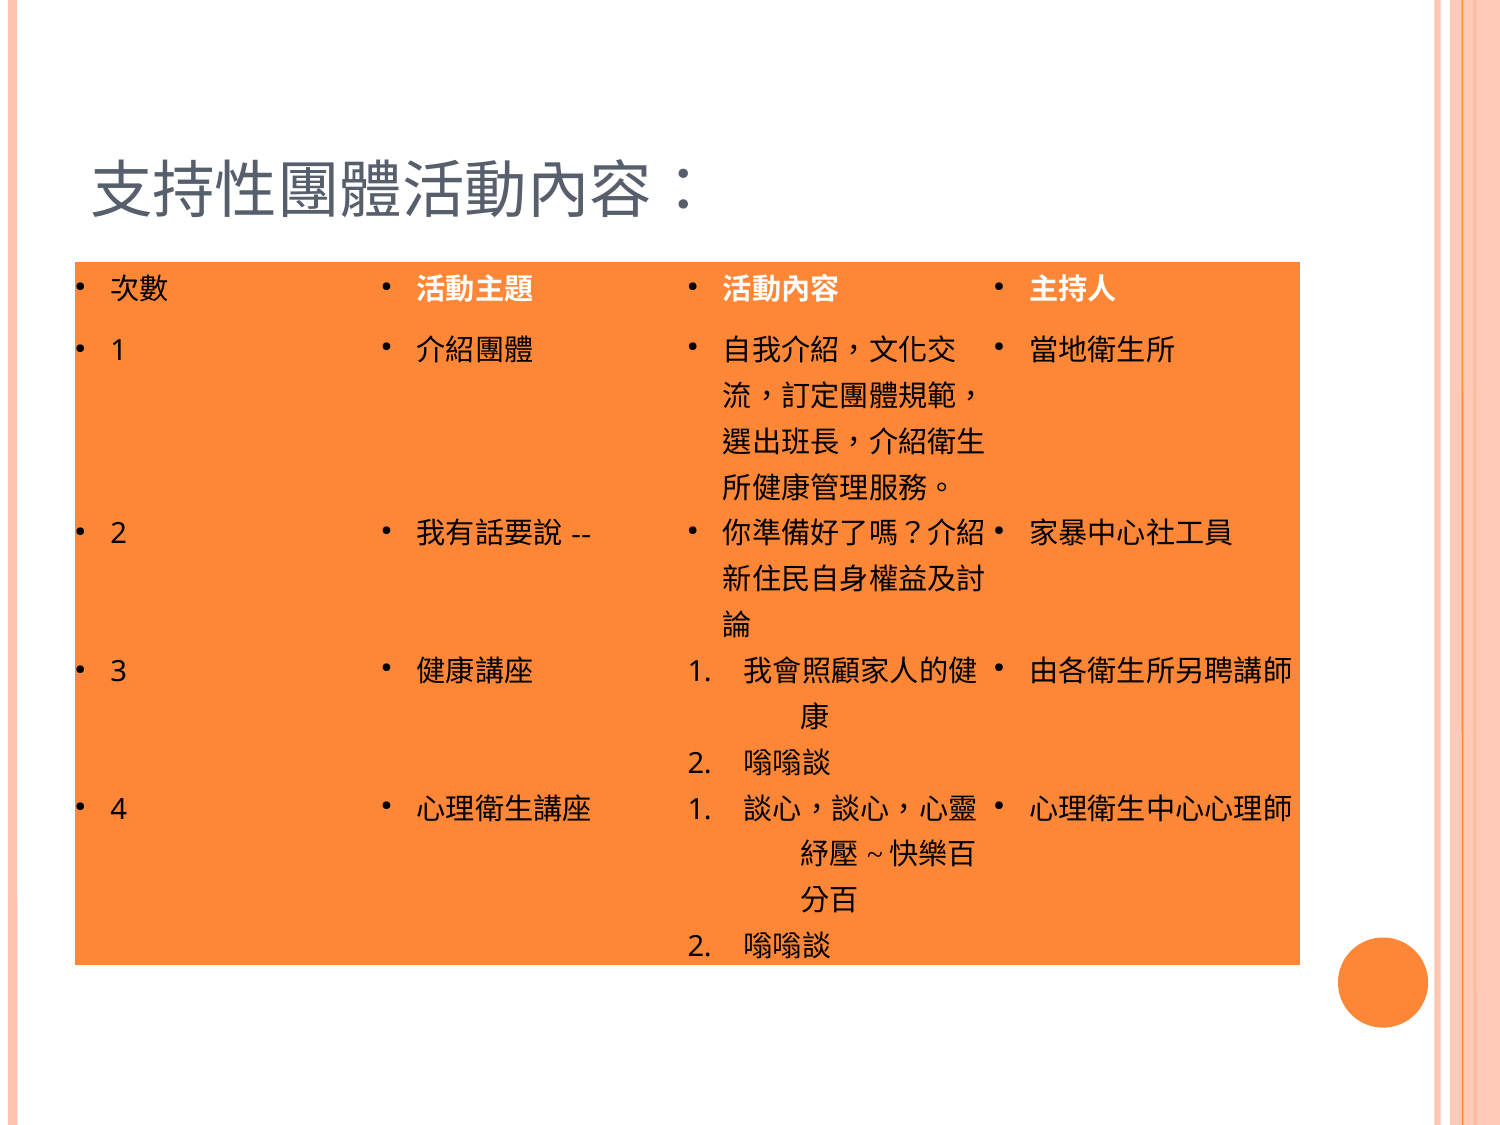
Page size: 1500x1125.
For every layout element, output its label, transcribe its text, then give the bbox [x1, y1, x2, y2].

table_cell 2 [75, 507, 381, 644]
table_cell 心理衛生講座 [381, 782, 688, 965]
table_cell 我有話要說-- [381, 507, 688, 644]
table_header 主持人 [994, 262, 1300, 323]
table_cell 健康講座 [381, 644, 688, 782]
table_cell 心理衛生中心心理師 [994, 782, 1300, 965]
table_header 活動內容 [688, 262, 994, 323]
table_header 次數 [75, 262, 381, 323]
table_cell 自我介紹，文化交流，訂定團體規範，選出班長，介紹衛生所健康管理服務。 [688, 323, 994, 507]
table_cell 由各衛生所另聘講師 [994, 644, 1300, 782]
table_cell 4 [75, 782, 381, 965]
table_cell 家暴中心社工員 [994, 507, 1300, 644]
table_header 活動主題 [381, 262, 688, 323]
table_cell 當地衛生所 [994, 323, 1300, 507]
table_cell 談心，談心，心靈紓壓~快樂百分百 嗡嗡談 [688, 782, 994, 965]
title 支持性團體活動內容： [75, 45, 1300, 233]
table_cell 1 [75, 323, 381, 507]
table_cell 介紹團體 [381, 323, 688, 507]
table_cell 我會照顧家人的健康 嗡嗡談 [688, 644, 994, 782]
table_cell 你準備好了嗎？介紹新住民自身權益及討論 [688, 507, 994, 644]
table_cell 3 [75, 644, 381, 782]
